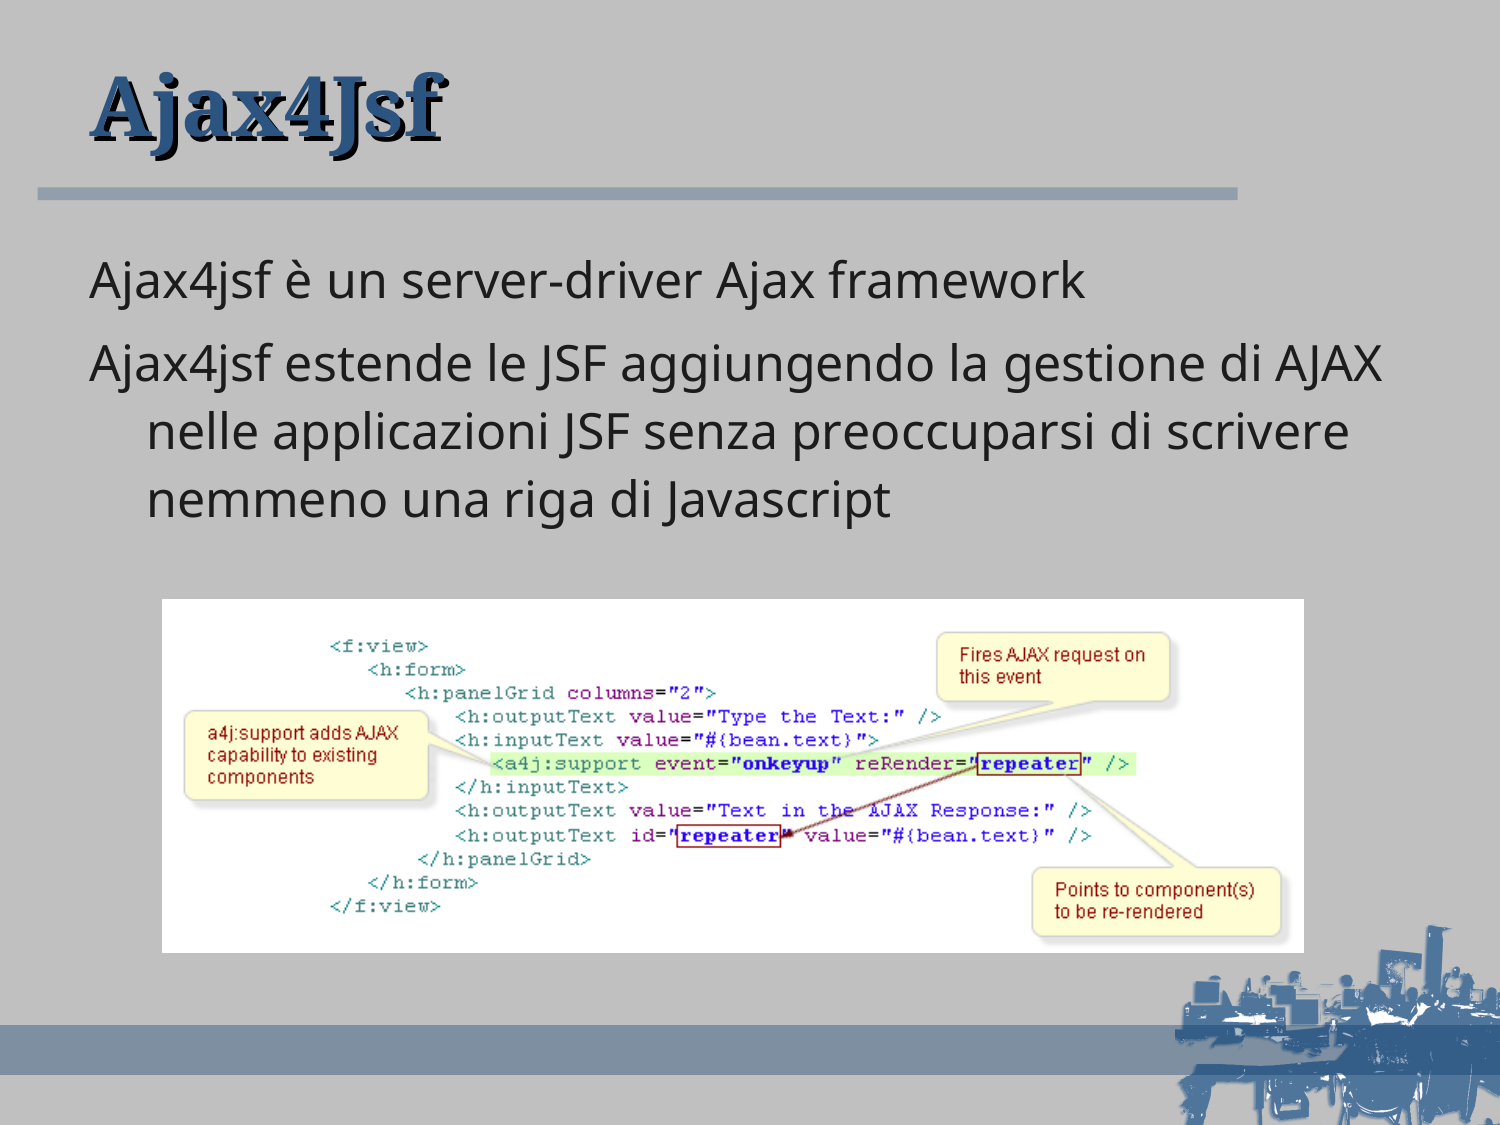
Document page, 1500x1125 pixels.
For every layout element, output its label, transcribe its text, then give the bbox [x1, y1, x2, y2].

picture [162, 599, 1304, 953]
title Ajax4Jsf [75, 45, 1426, 163]
list Ajax4jsf è un server-driver Ajax framework Ajax4jsf estende le JSF aggiungendo la gestione di AJAX nelle applicazioni JSF senza preoccuparsi di scrivere nemmeno una riga di Javascript [75, 237, 1426, 562]
